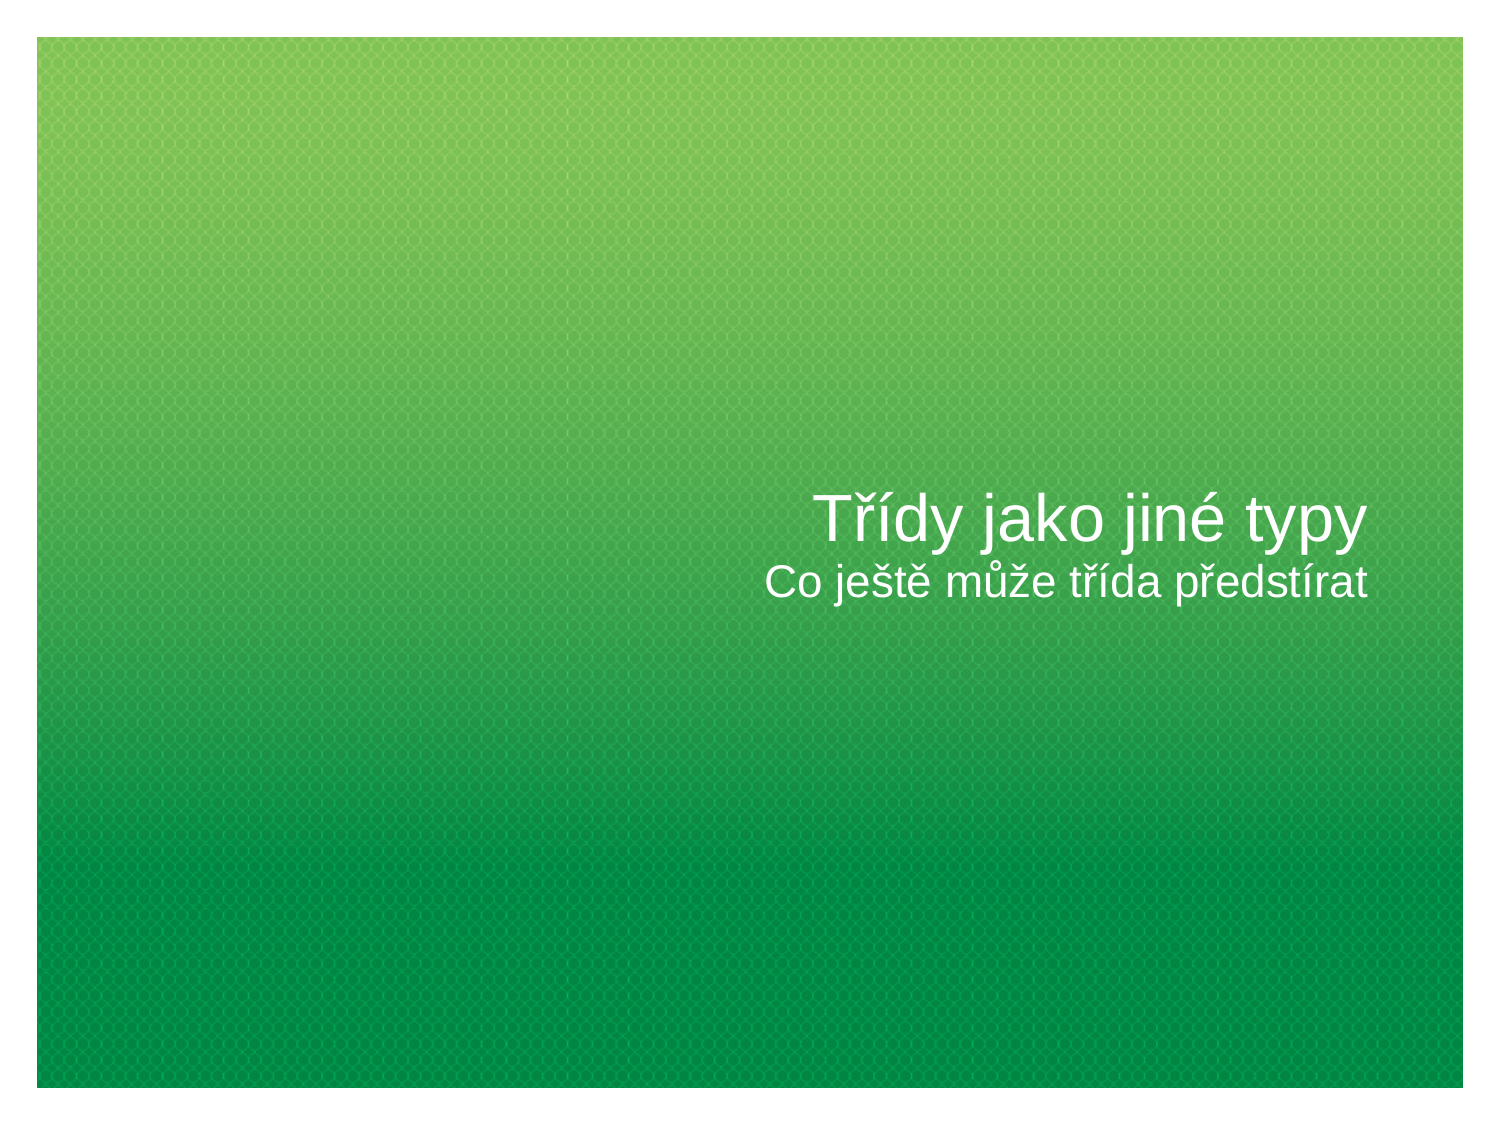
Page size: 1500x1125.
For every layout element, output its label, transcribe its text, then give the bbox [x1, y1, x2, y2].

title Třídy jako jiné typy Co ještě může třída předstírat [135, 450, 1369, 638]
picture [37, 37, 1463, 1088]
